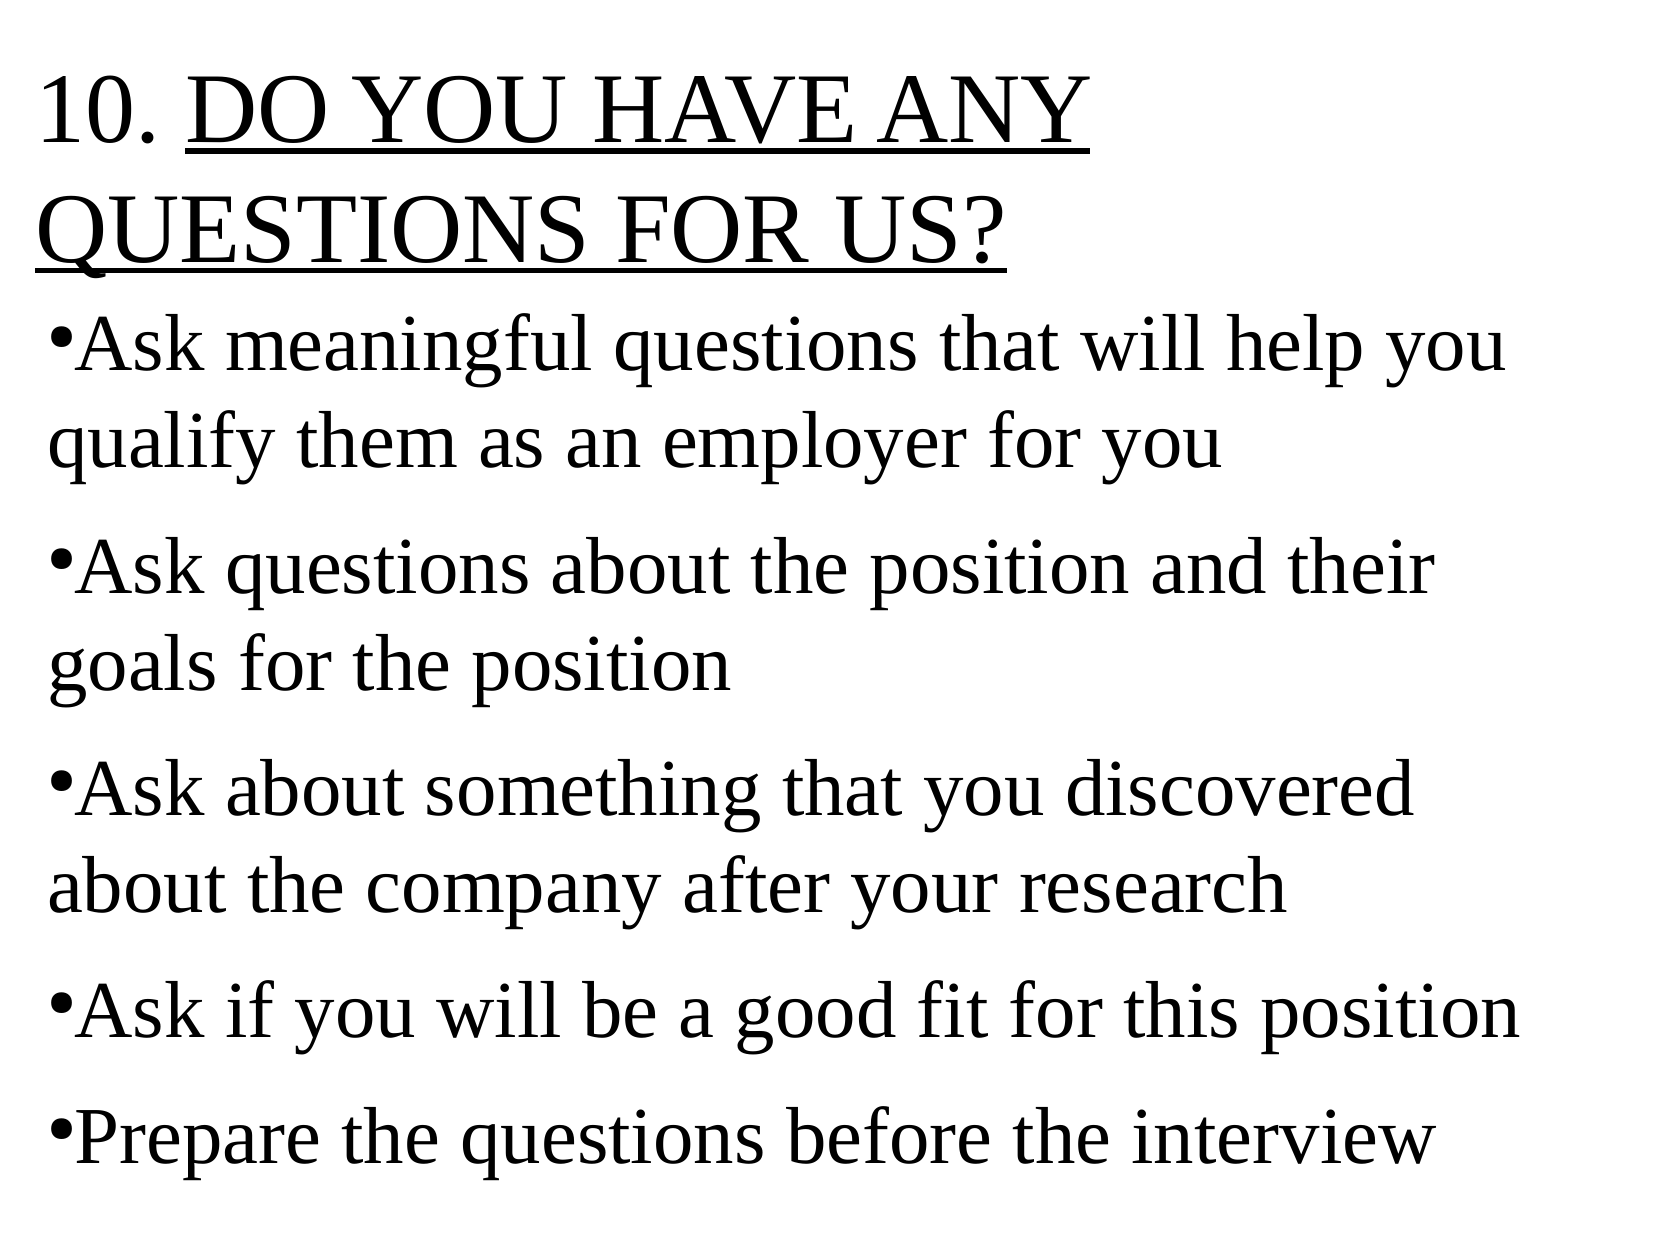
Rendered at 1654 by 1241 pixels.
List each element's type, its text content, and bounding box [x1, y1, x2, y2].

list Ask meaningful questions that will help you qualify them as an employer for you Ask questions about the position and their goals for the position Ask about something that you discovered about the company after your research Ask if you will be a good fit for this position Prepare the questions before the interview [47, 290, 1607, 1182]
title 10. DO YOU HAVE ANY QUESTIONS FOR US? [35, 42, 1607, 264]
